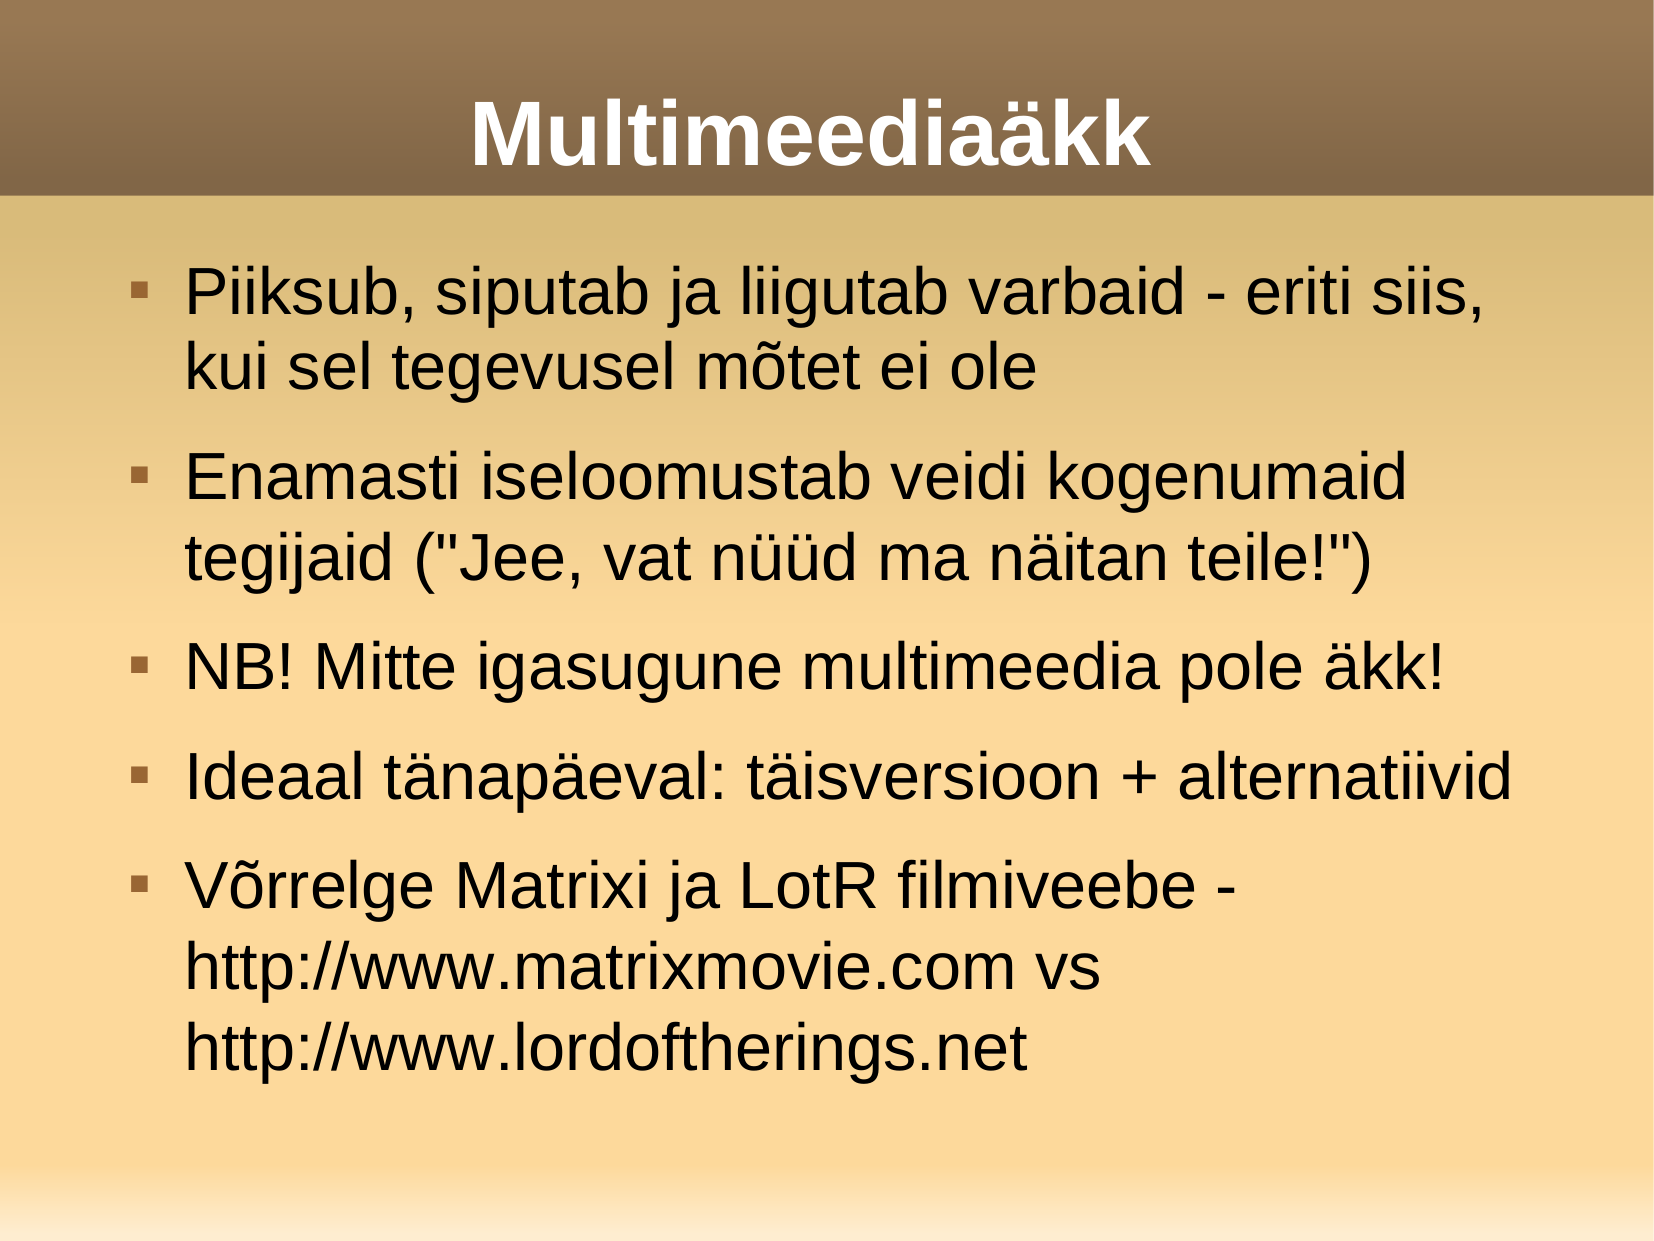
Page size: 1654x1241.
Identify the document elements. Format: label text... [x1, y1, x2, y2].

list Piiksub, siputab ja liigutab varbaid - eriti siis, kui sel tegevusel mõtet ei ole Enamasti iseloomustab veidi kogenumaid tegijaid ("Jee, vat nüüd ma näitan teile!") NB! Mitte igasugune multimeedia pole äkk! Ideaal tänapäeval: täisversioon + alternatiivid Võrrelge Matrixi ja LotR filmiveebe - http://www.matrixmovie.com vs http://www.lordoftherings.net [113, 253, 1525, 1085]
title Multimeediaäkk [105, 25, 1517, 241]
picture [0, 0, 1654, 1241]
